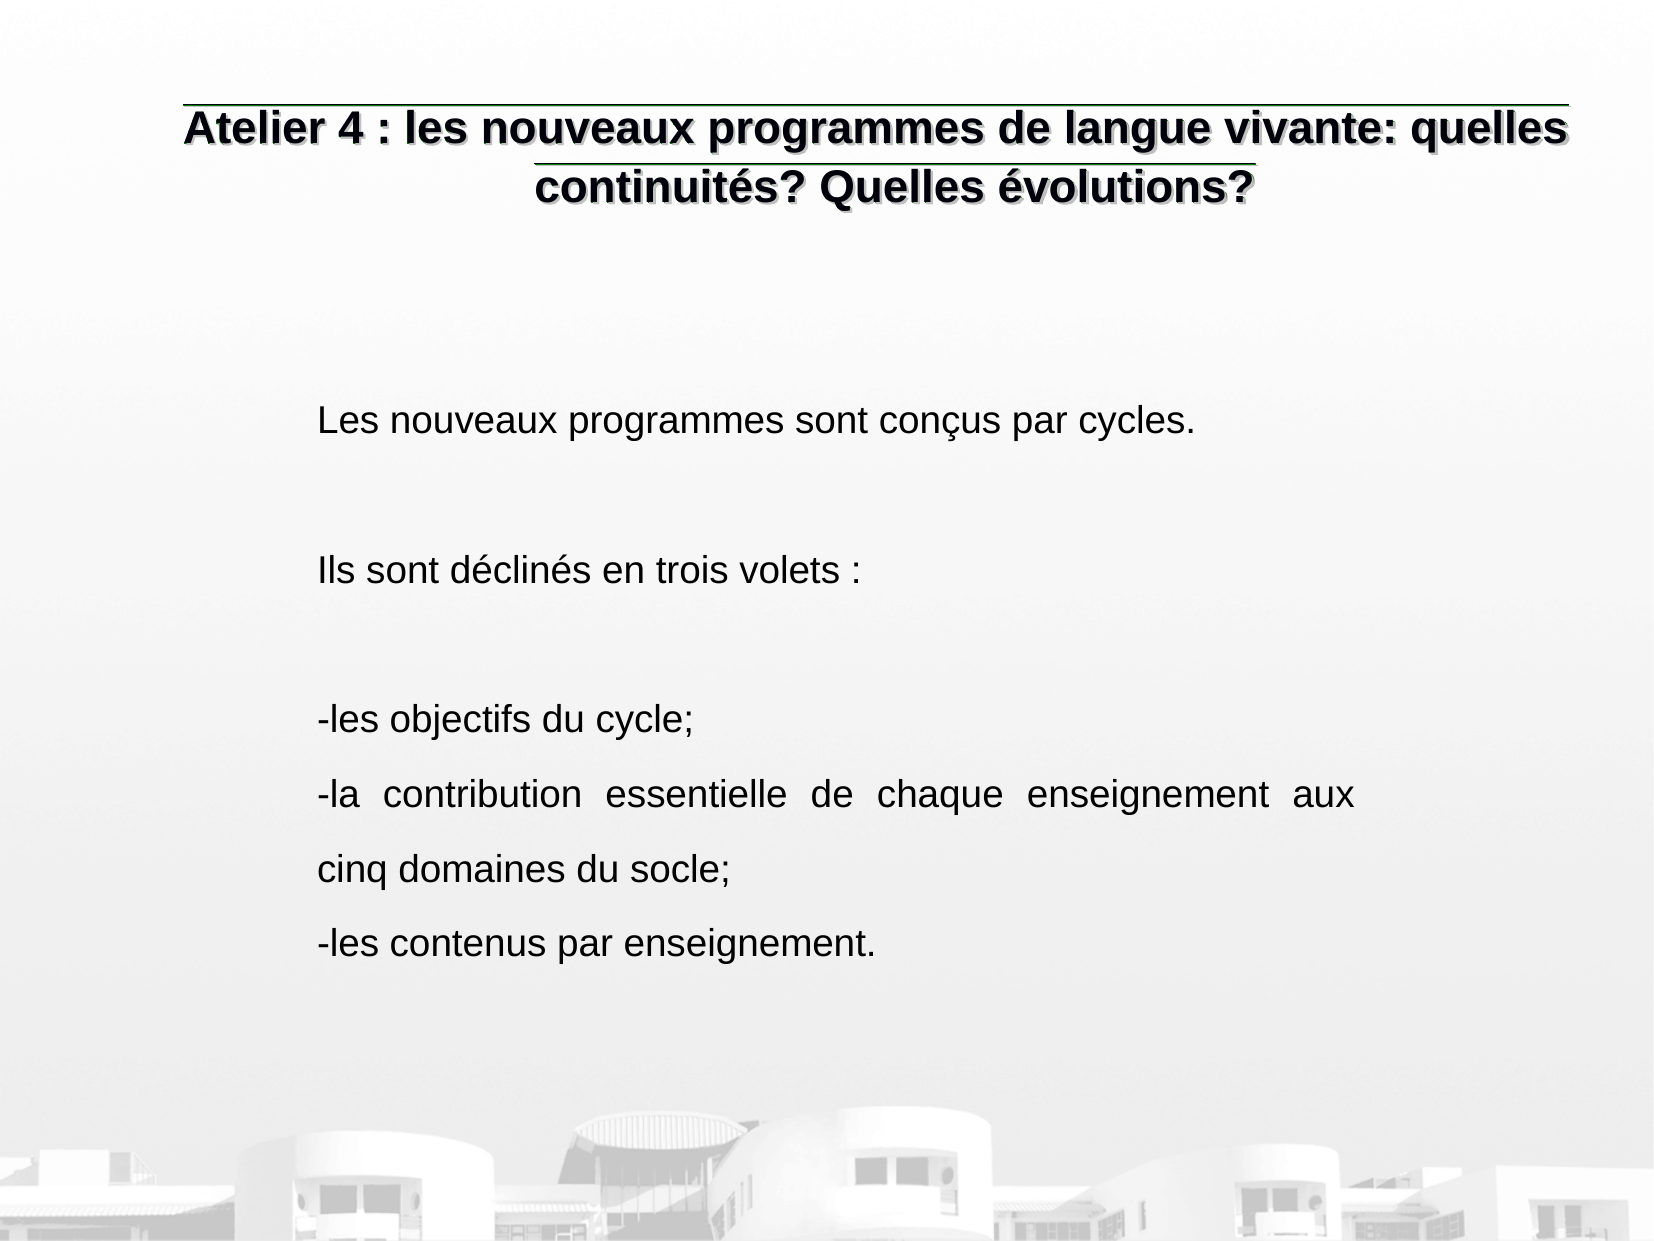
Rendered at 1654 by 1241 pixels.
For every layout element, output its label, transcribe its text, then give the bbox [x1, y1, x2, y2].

title Atelier 4 : les nouveaux programmes de langue vivante: quelles continuités? Quelles évolutions? [94, 47, 1583, 260]
text_box Les nouveaux programmes sont conçus par cycles. Ils sont déclinés en trois volets : -les objectifs du cycle; -la contribution essentielle de chaque enseignement aux cinq domaines du socle; -les contenus par enseignement. [302, 366, 1371, 1035]
picture [0, 0, 1654, 1241]
